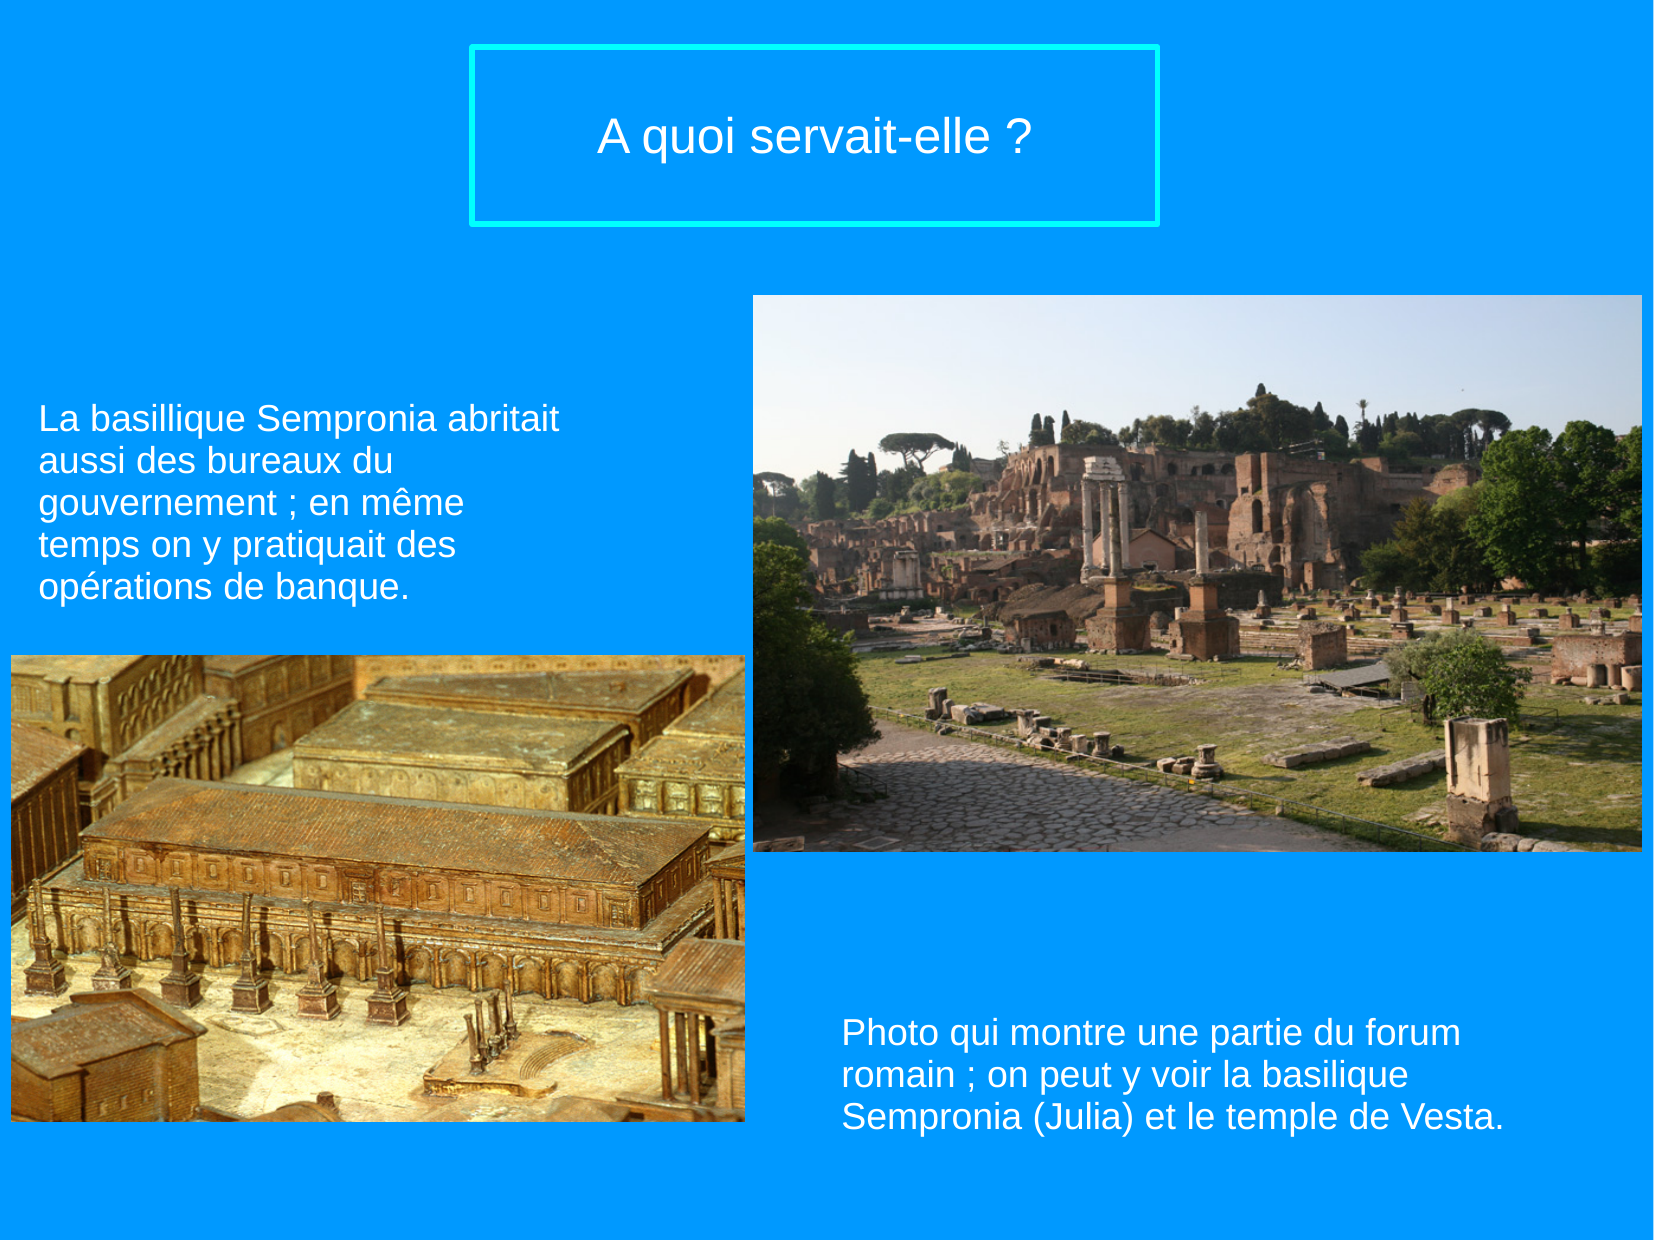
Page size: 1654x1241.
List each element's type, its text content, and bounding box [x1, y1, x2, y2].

picture [753, 295, 1642, 853]
picture [11, 655, 745, 1123]
text_box A quoi servait-elle ? [472, 47, 1158, 225]
text_box Photo qui montre une partie du forum romain ; on peut y voir la basilique Sempronia (Julia) et le temple de Vesta. [826, 1003, 1524, 1145]
text_box La basillique Sempronia abritait aussi des bureaux du gouvernement ; en même temps on y pratiquait des opérations de banque. [23, 389, 591, 655]
